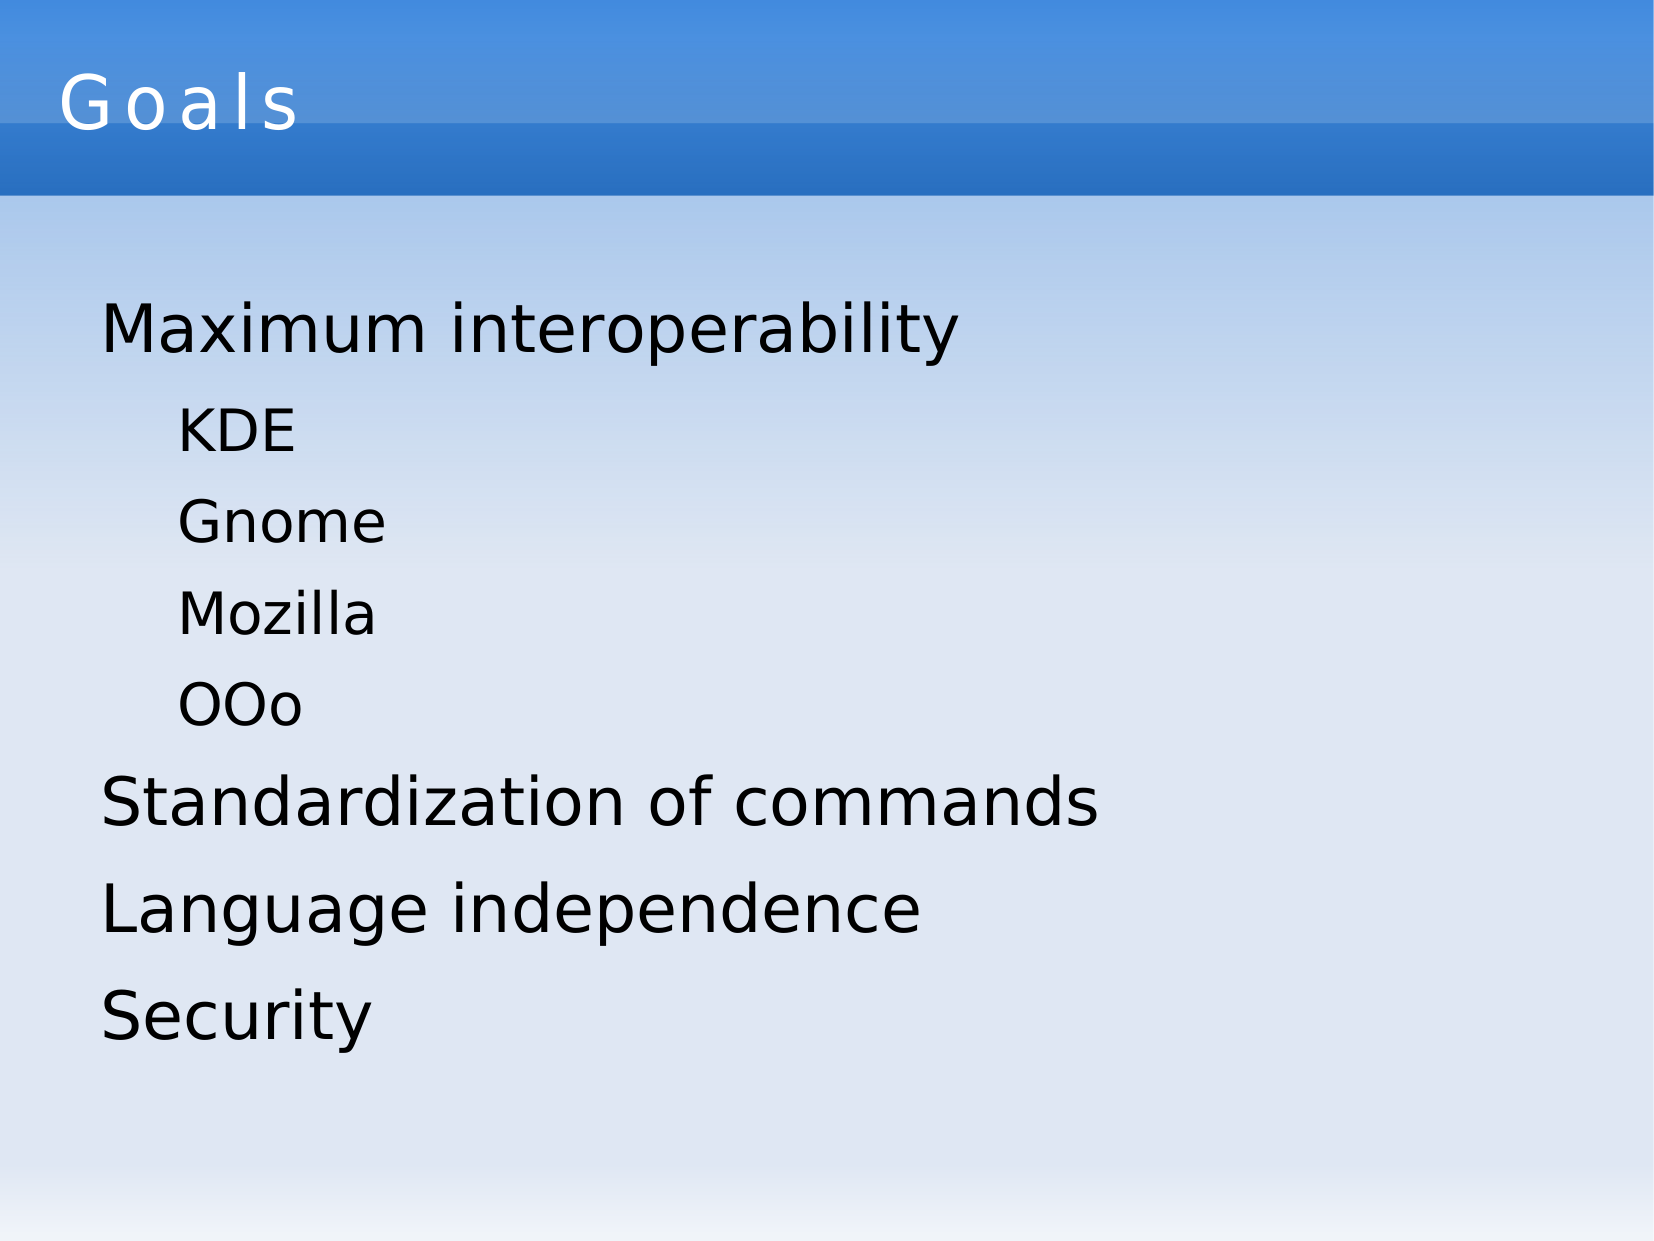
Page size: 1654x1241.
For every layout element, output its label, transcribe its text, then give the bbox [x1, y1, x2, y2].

picture [0, 0, 1654, 1241]
title Goals [59, 29, 1270, 178]
list Maximum interoperability KDE Gnome Mozilla OOo Standardization of commands Language independence Security [82, 290, 1571, 1109]
